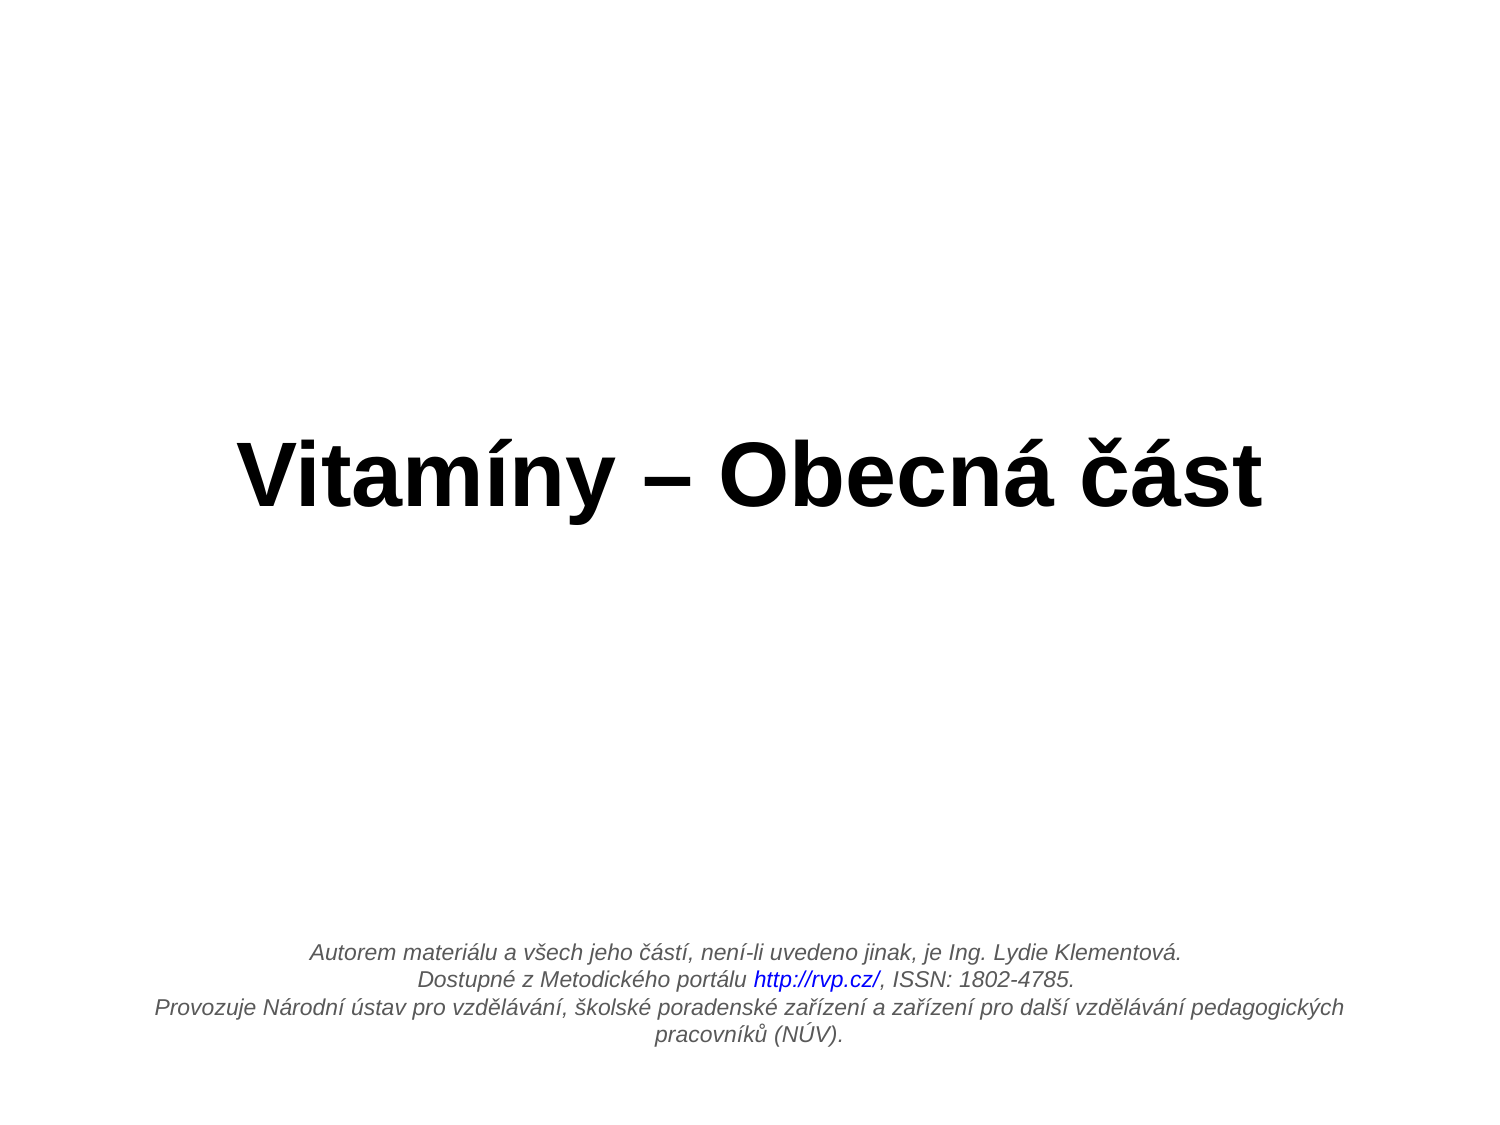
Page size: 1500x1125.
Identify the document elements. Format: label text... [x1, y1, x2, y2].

text_box Autorem materiálu a všech jeho částí, není-li uvedeno jinak, je Ing. Lydie Klementová. Dostupné z Metodického portálu http://rvp.cz/, ISSN: 1802-4785. Provozuje Národní ústav pro vzdělávání, školské poradenské zařízení a zařízení pro další vzdělávání pedagogických pracovníků (NÚV). [135, 976, 1365, 1037]
title Vitamíny – Obecná část [112, 349, 1388, 591]
